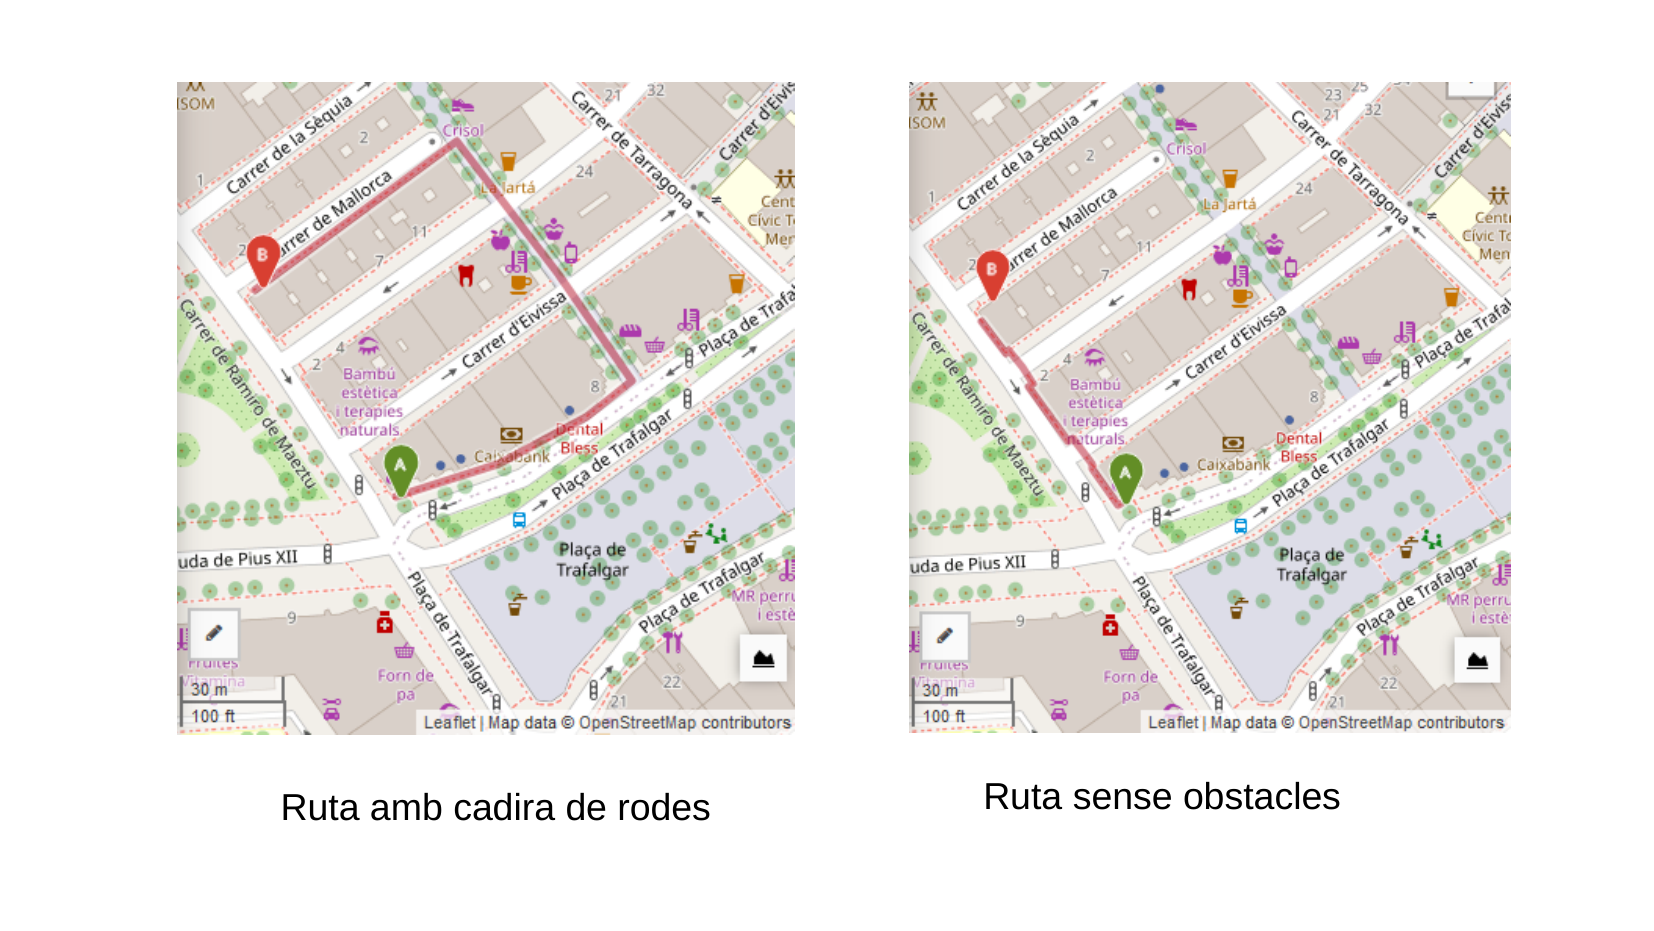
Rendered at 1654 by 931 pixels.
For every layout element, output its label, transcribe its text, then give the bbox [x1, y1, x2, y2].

text_box Ruta amb cadira de rodes [265, 779, 727, 837]
picture [177, 82, 795, 735]
text_box Ruta sense obstacles [968, 767, 1479, 825]
picture [909, 82, 1511, 733]
